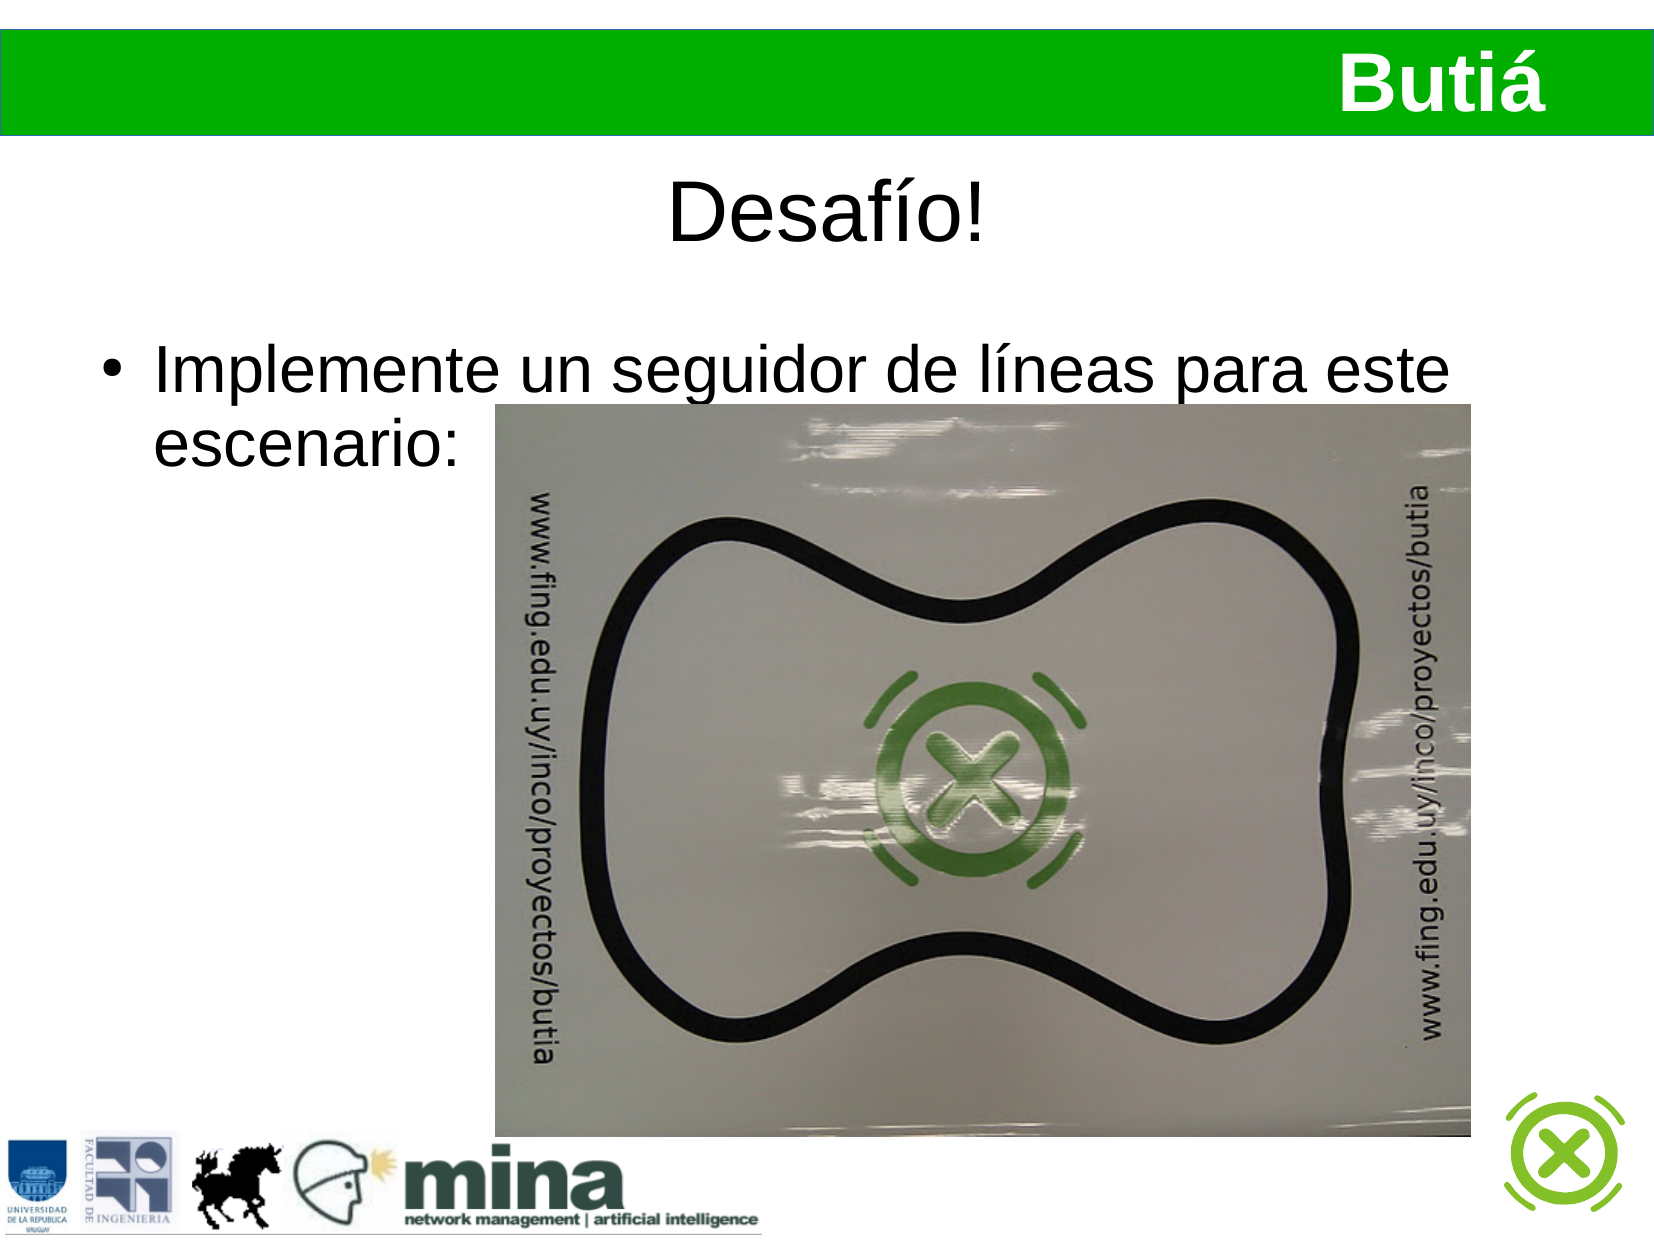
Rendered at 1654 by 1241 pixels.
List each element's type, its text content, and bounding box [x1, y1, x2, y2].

list Implemente un seguidor de líneas para este escenario: [82, 331, 1571, 1051]
picture [5, 404, 1471, 1235]
title Desafío! [82, 108, 1571, 316]
picture [1504, 1092, 1625, 1212]
